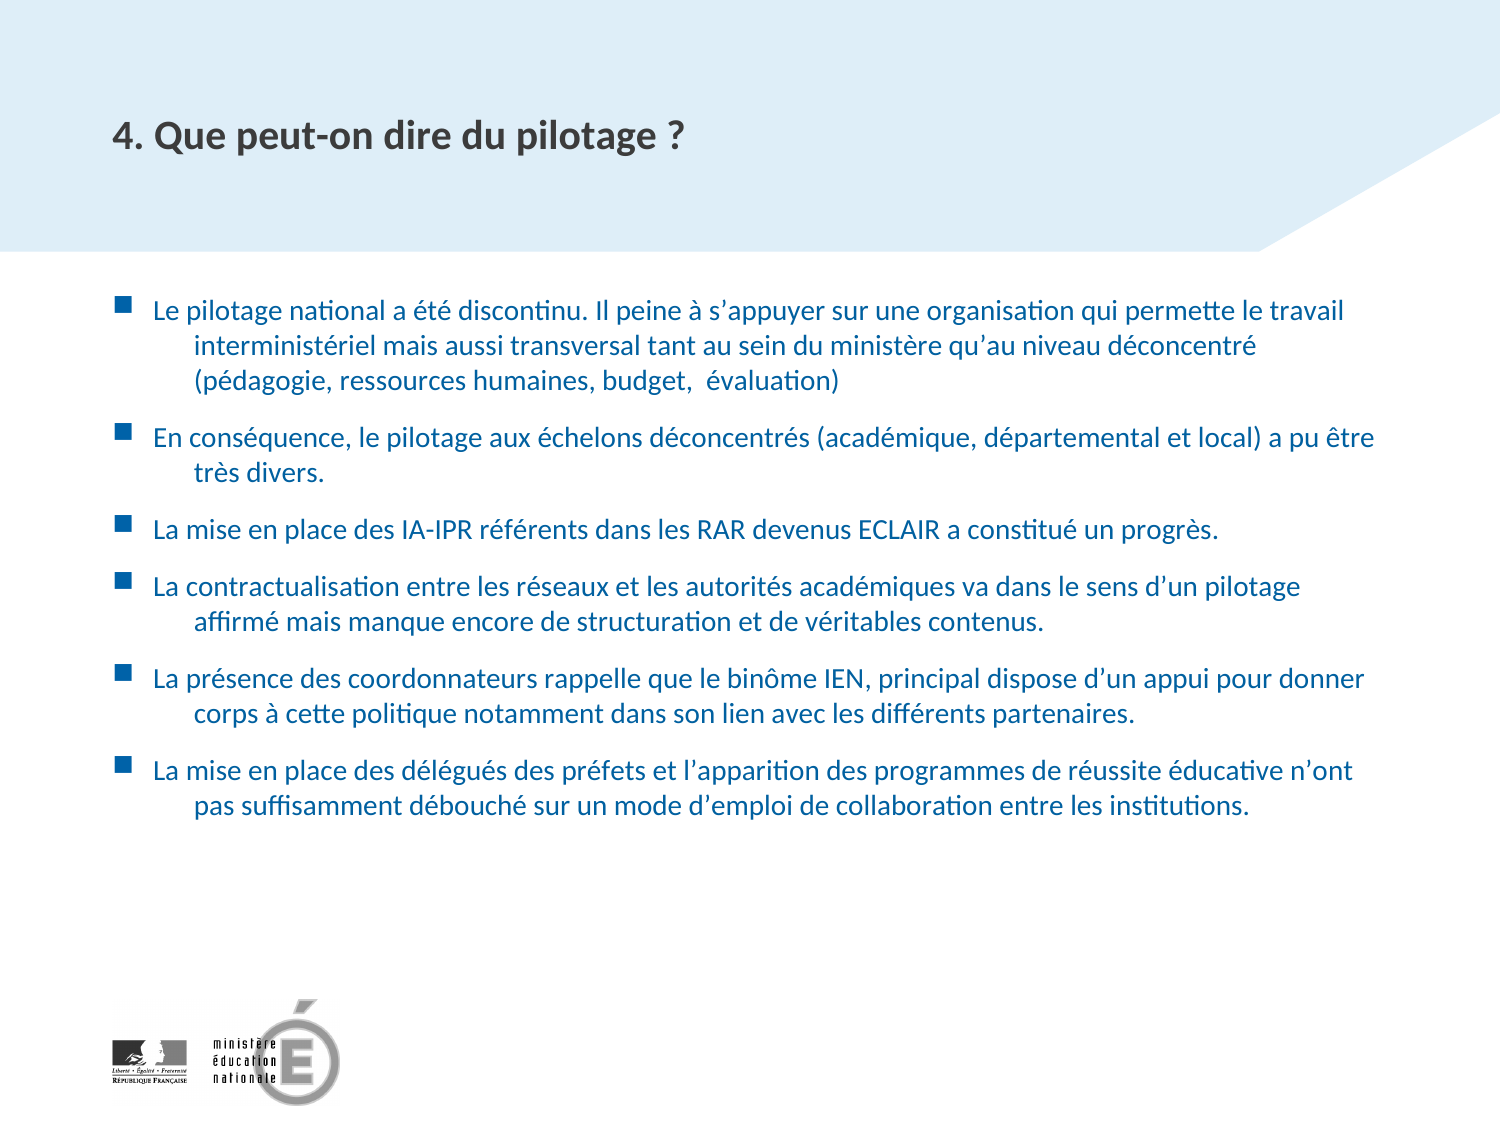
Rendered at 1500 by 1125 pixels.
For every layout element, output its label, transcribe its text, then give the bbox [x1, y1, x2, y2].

list Le pilotage national a été discontinu. Il peine à s’appuyer sur une organisation qui permette le travail interministériel mais aussi transversal tant au sein du ministère qu’au niveau déconcentré (pédagogie, ressources humaines, budget, évaluation) En conséquence, le pilotage aux échelons déconcentrés (académique, départemental et local) a pu être très divers. La mise en place des IA-IPR référents dans les RAR devenus ECLAIR a constitué un progrès. La contractualisation entre les réseaux et les autorités académiques va dans le sens d’un pilotage affirmé mais manque encore de structuration et de véritables contenus. La présence des coordonnateurs rappelle que le binôme IEN, principal dispose d’un appui pour donner corps à cette politique notamment dans son lien avec les différents partenaires. La mise en place des délégués des préfets et l’apparition des programmes de réussite éducative n’ont pas suffisamment débouché sur un mode d’emploi de collaboration entre les institutions. [112, 290, 1388, 988]
title 4. Que peut-on dire du pilotage ? [112, 21, 1388, 244]
